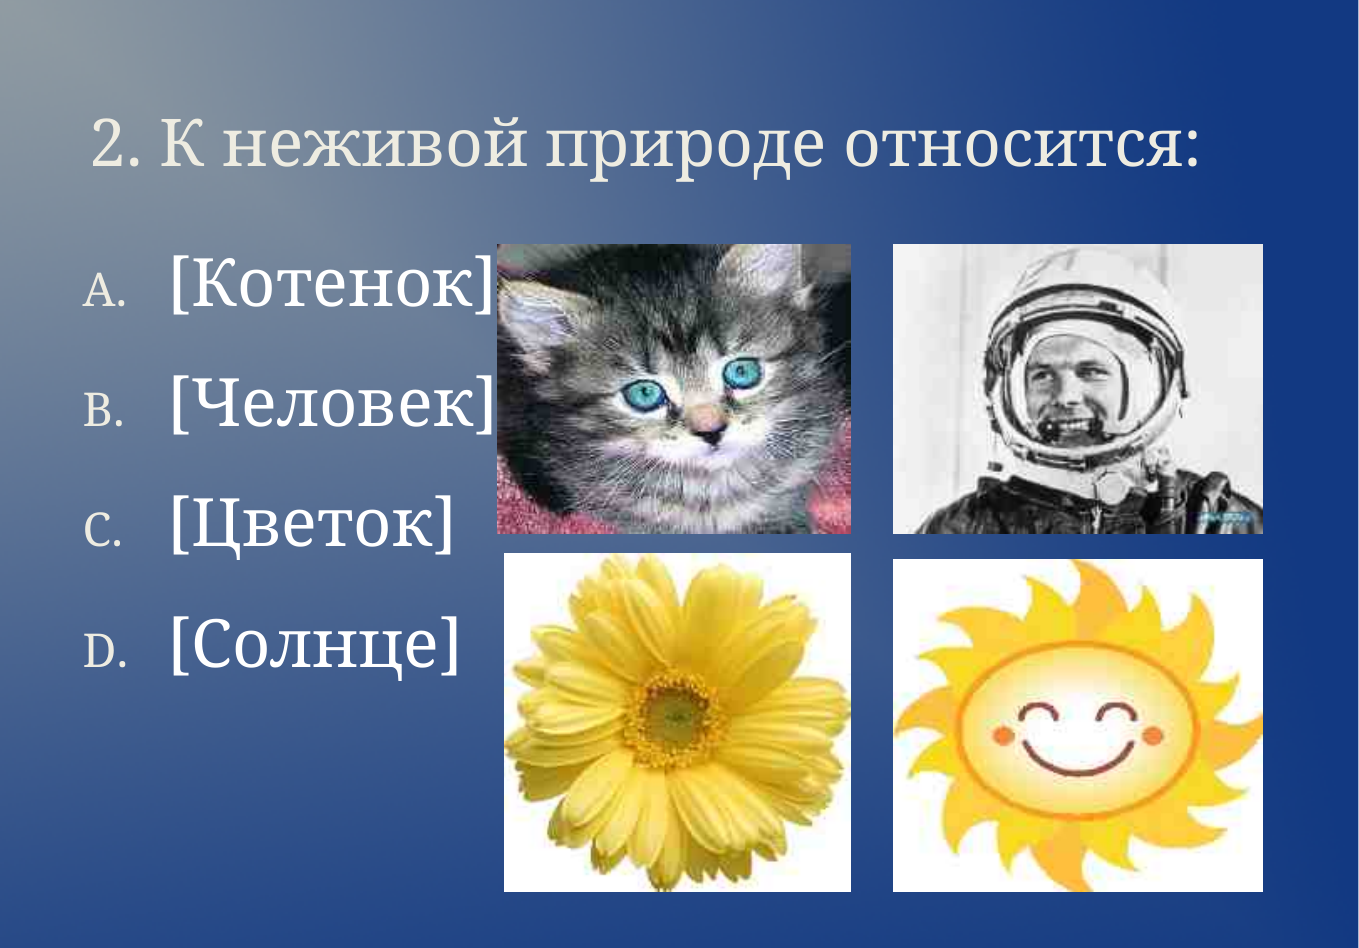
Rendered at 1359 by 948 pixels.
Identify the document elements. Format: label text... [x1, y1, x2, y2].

list [Котенок] [Человек] [Цветок] [Солнце] [67, 227, 1291, 853]
picture [0, 0, 1359, 948]
title 2. К неживой природе относится: [67, 35, 1291, 193]
